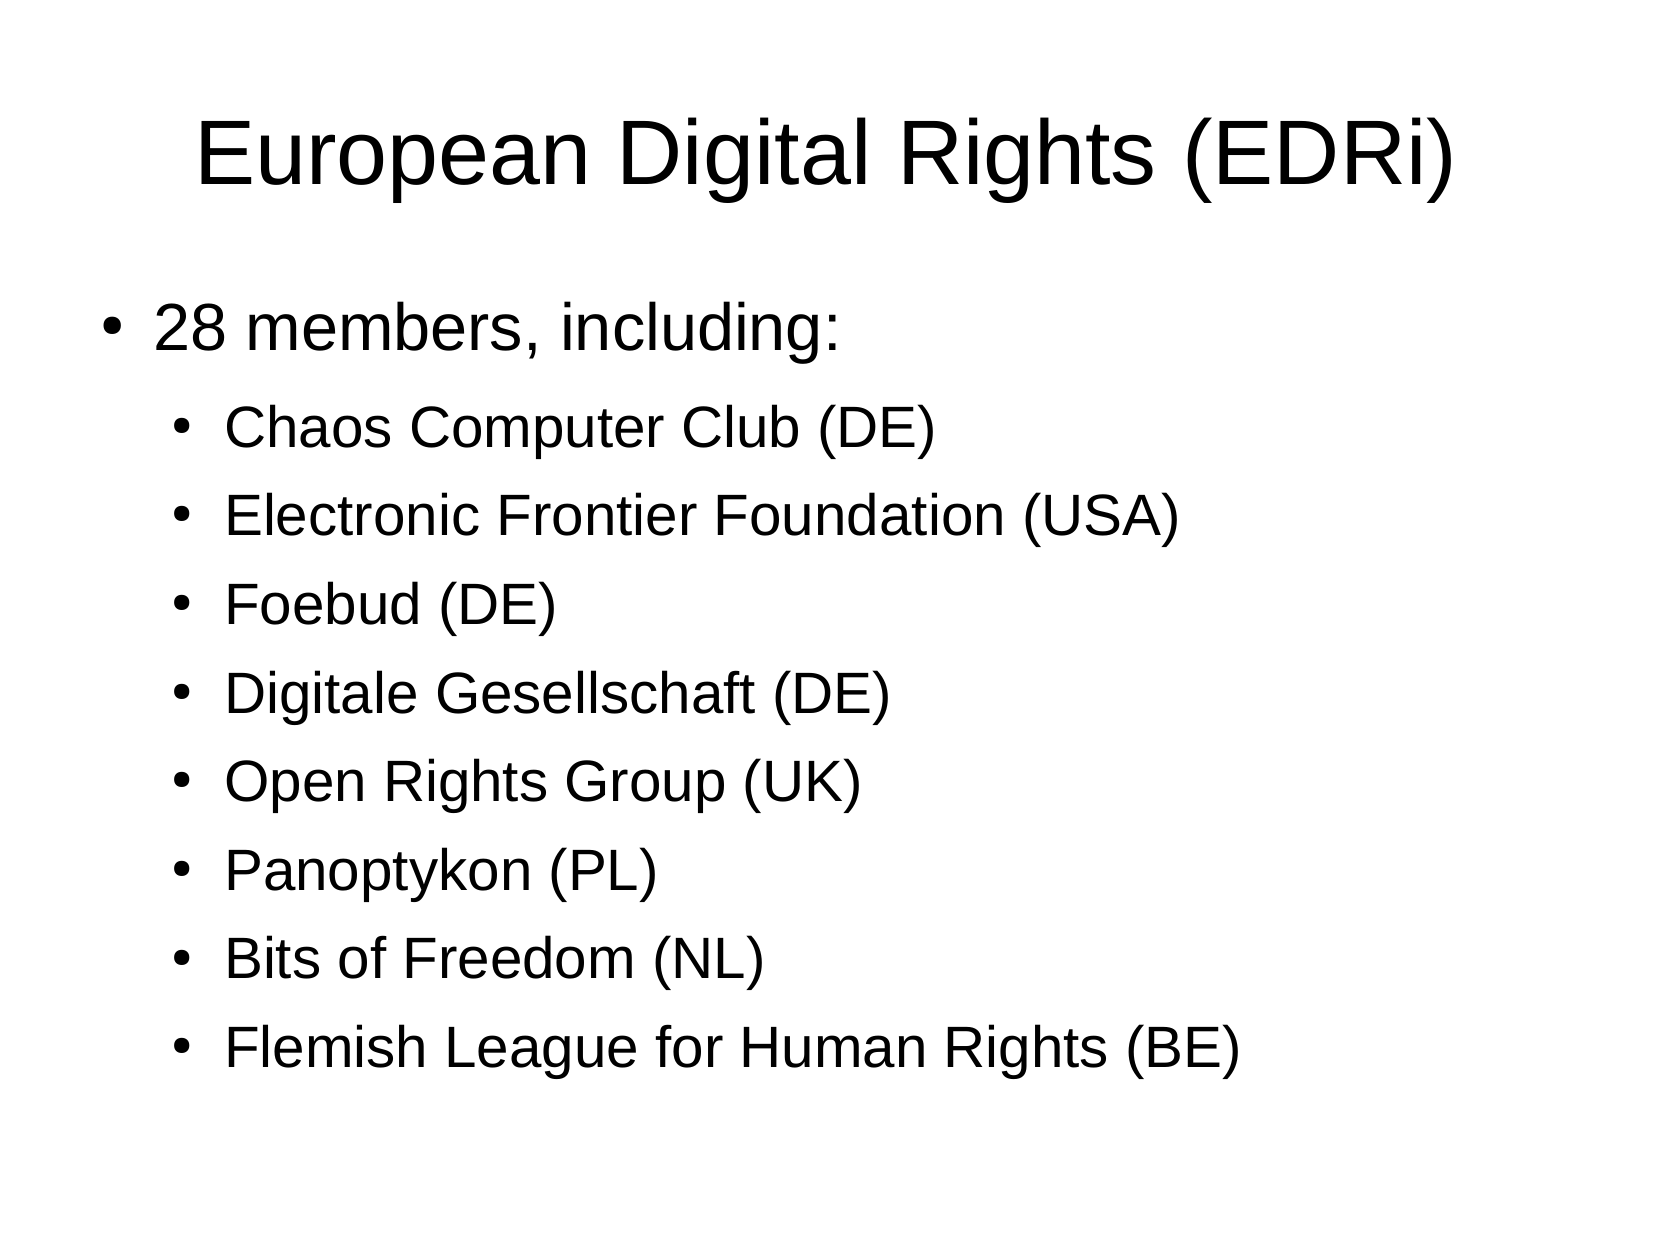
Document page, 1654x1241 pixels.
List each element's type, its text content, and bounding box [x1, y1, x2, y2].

list 28 members, including: Chaos Computer Club (DE) Electronic Frontier Foundation (USA) Foebud (DE) Digitale Gesellschaft (DE) Open Rights Group (UK) Panoptykon (PL) Bits of Freedom (NL) Flemish League for Human Rights (BE) [82, 290, 1571, 1109]
title European Digital Rights (EDRi) [82, 49, 1571, 257]
